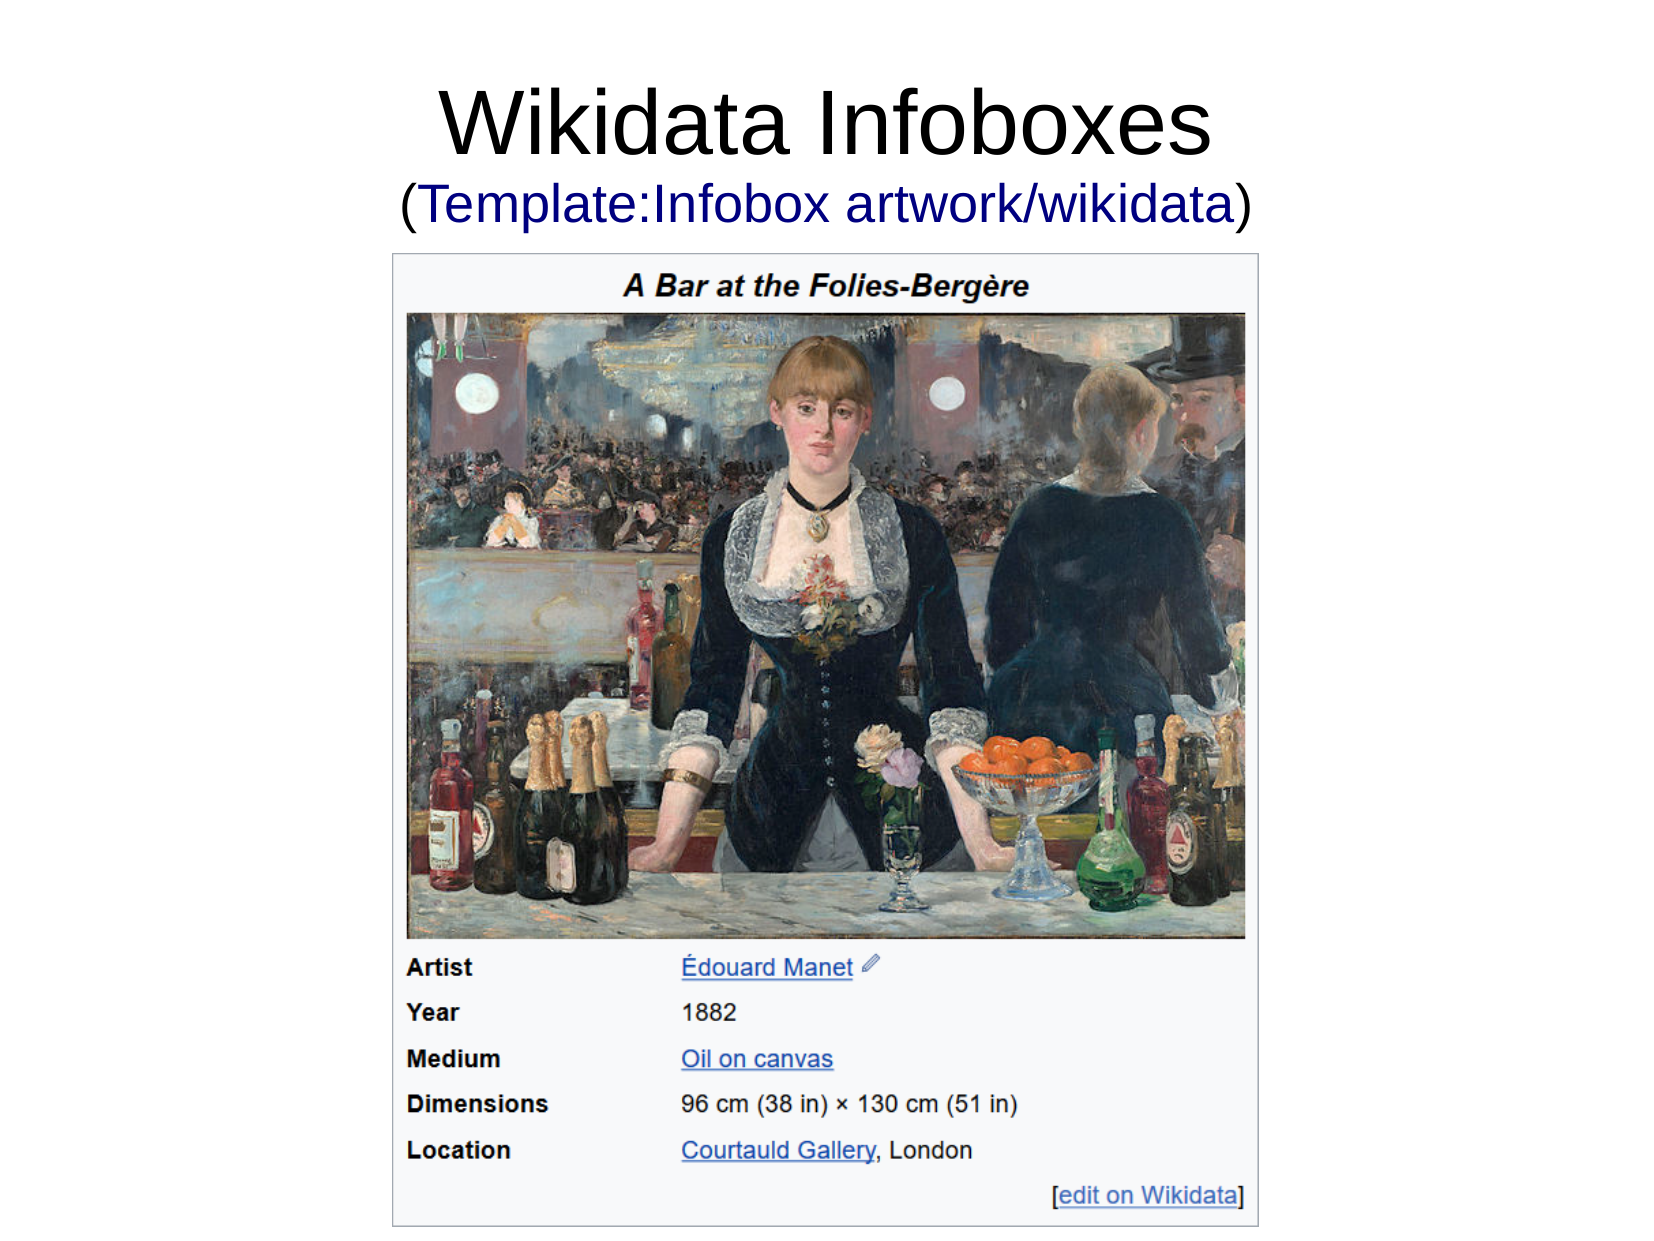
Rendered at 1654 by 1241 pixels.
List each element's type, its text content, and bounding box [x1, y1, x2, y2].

title Wikidata Infoboxes (Template:Infobox artwork/wikidata) [82, 49, 1571, 257]
picture [392, 253, 1259, 1227]
